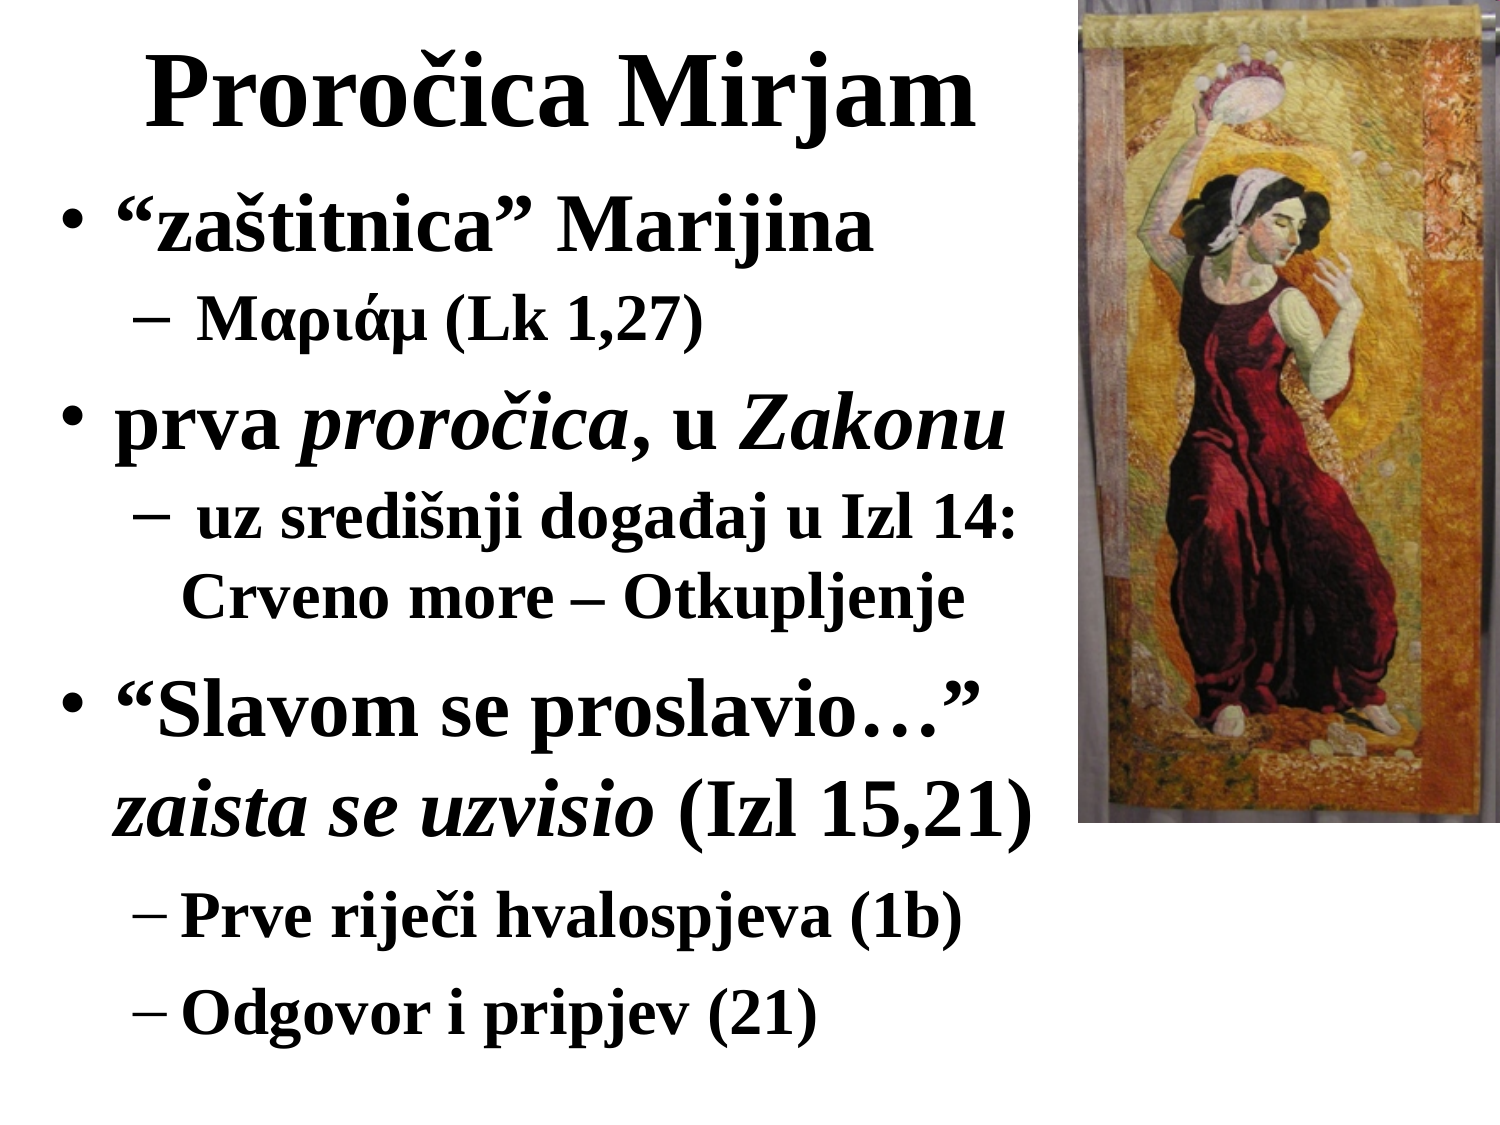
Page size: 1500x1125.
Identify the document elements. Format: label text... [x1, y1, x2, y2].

title Proročica Mirjam [54, 10, 1069, 159]
picture [1078, 0, 1500, 823]
list “zaštitnica” Marijina Μαριάμ (Lk 1,27) prva proročica, u Zakonu uz središnji događaj u Izl 14: Crveno more – Otkupljenje “Slavom se proslavio…” zaista se uzvisio (Izl 15,21) Prve riječi hvalospjeva (1b) Odgovor i pripjev (21) [41, 159, 1363, 1125]
